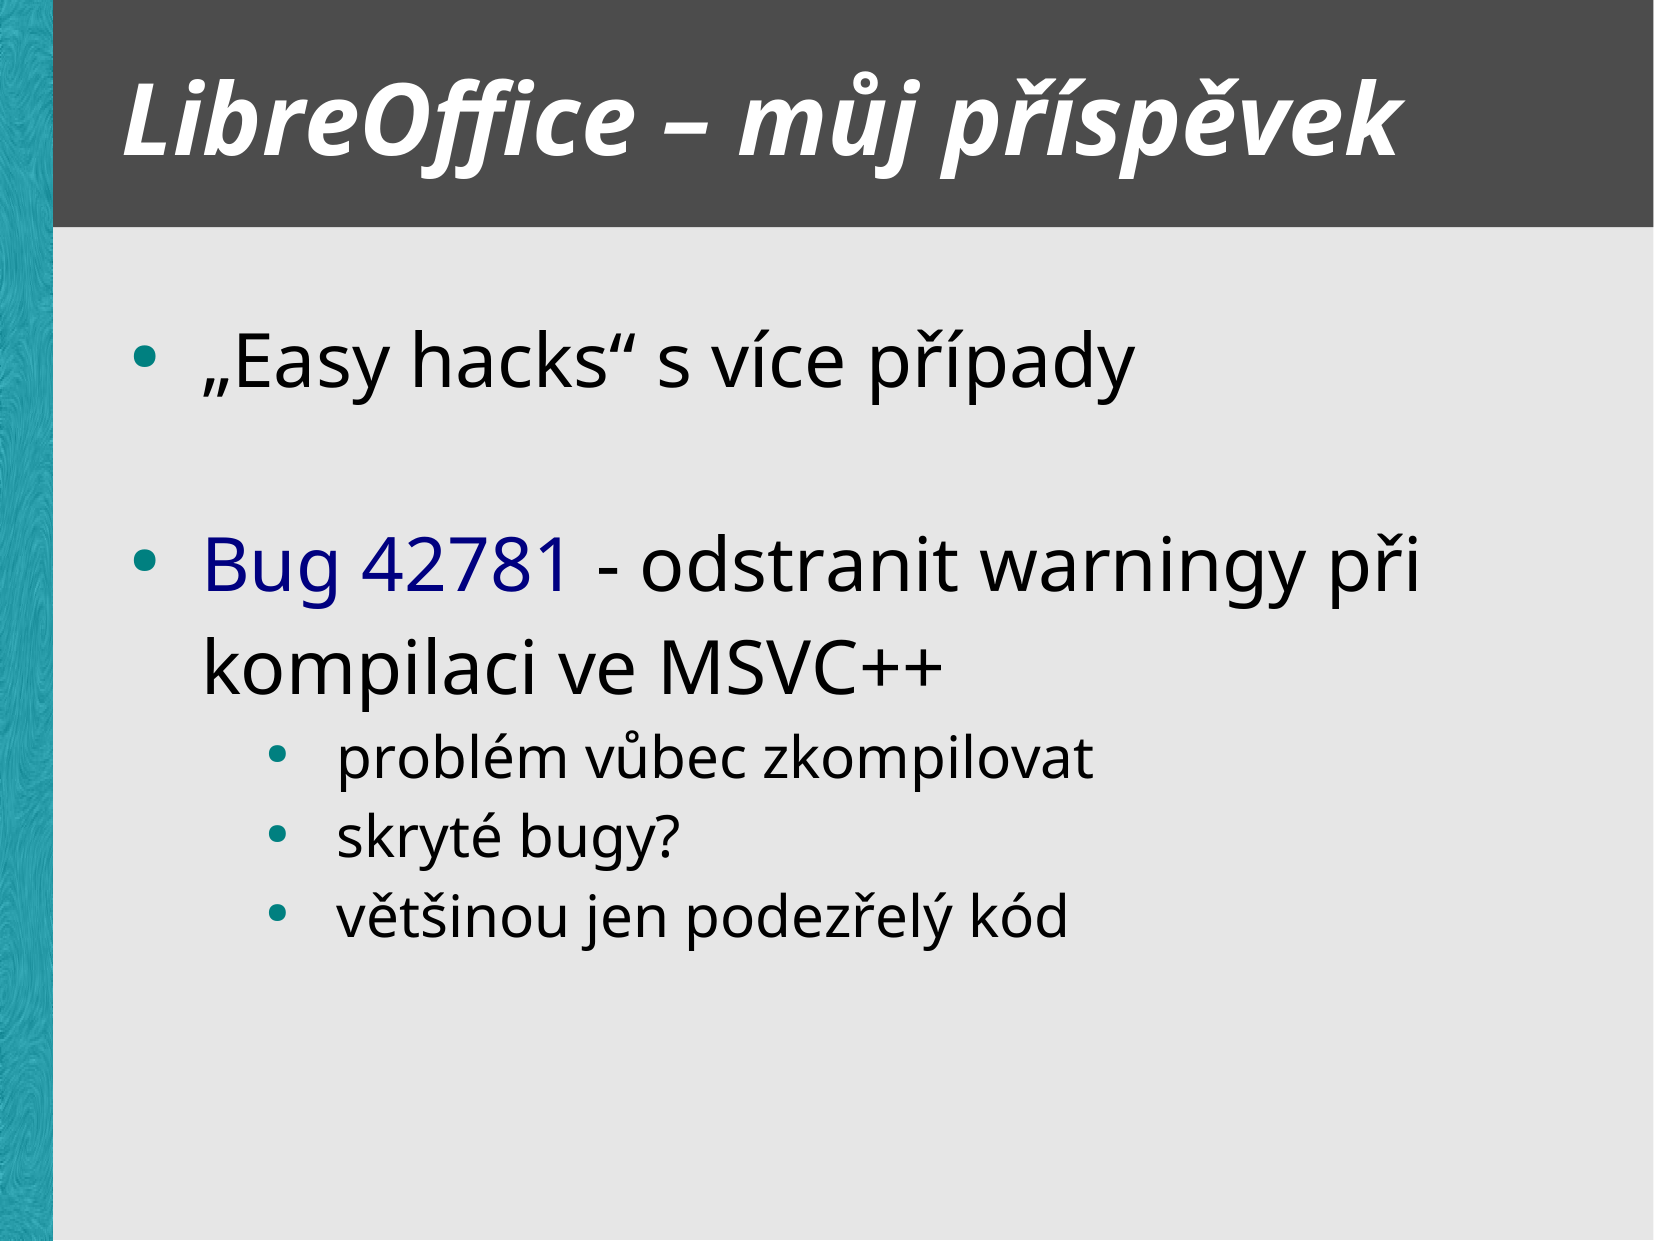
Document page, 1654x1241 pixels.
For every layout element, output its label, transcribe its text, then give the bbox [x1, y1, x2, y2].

picture [0, 0, 53, 1241]
title LibreOffice – můj příspěvek [121, 12, 1565, 221]
list „Easy hacks“ s více případy Bug 42781 - odstranit warningy při kompilaci ve MSVC++ problém vůbec zkompilovat skryté bugy? většinou jen podezřelý kód [118, 307, 1563, 1162]
